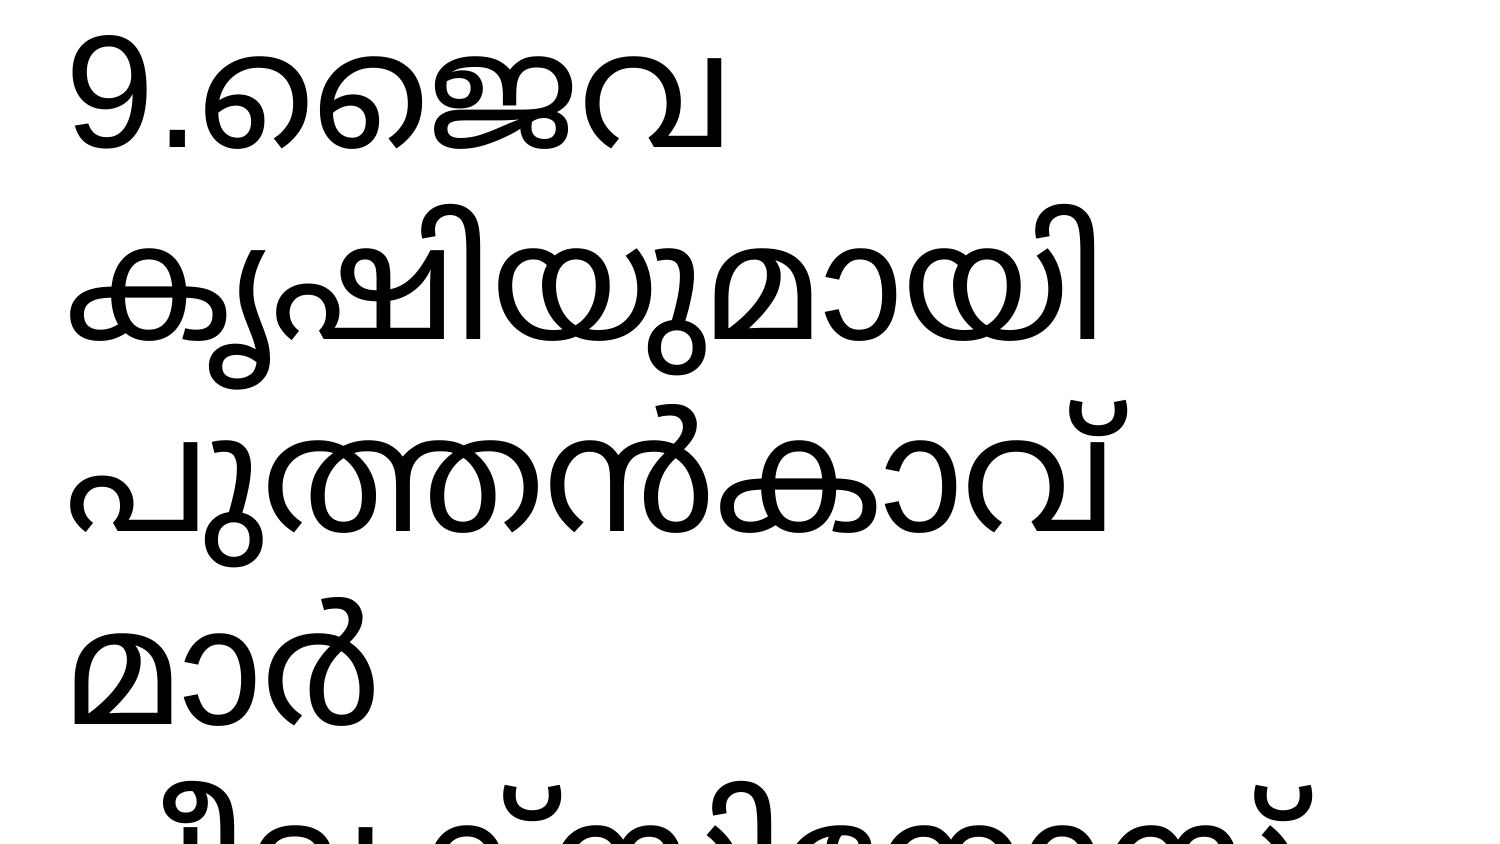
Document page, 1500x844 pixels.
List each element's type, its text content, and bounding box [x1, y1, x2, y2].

text_box 9.ജൈവ കൃഷിയുമായി പുത്തൻകാവ് മാർ പീലക്സിനോസ് യു.പി.സ്കൂൾ [51, 0, 1449, 832]
